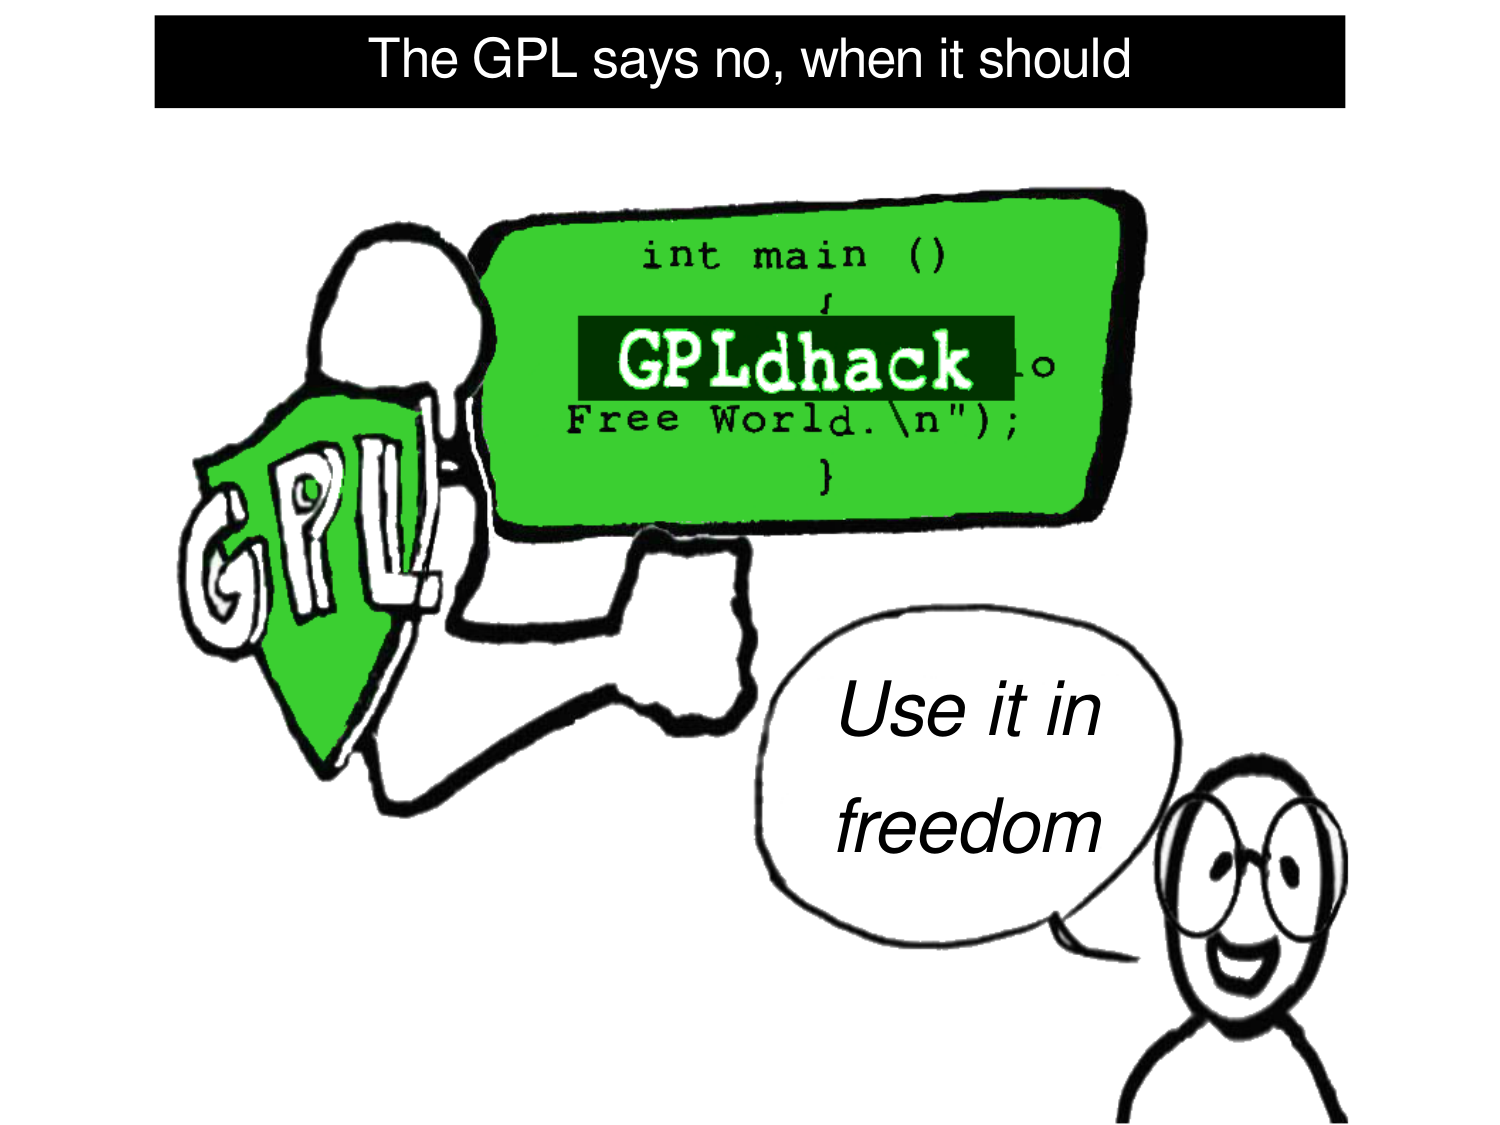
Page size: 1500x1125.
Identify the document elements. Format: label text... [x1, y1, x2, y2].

text_box Use it in freedom [770, 618, 1161, 927]
text_box The GPL says no, when it should [154, 15, 1346, 109]
picture [150, 0, 1351, 1125]
